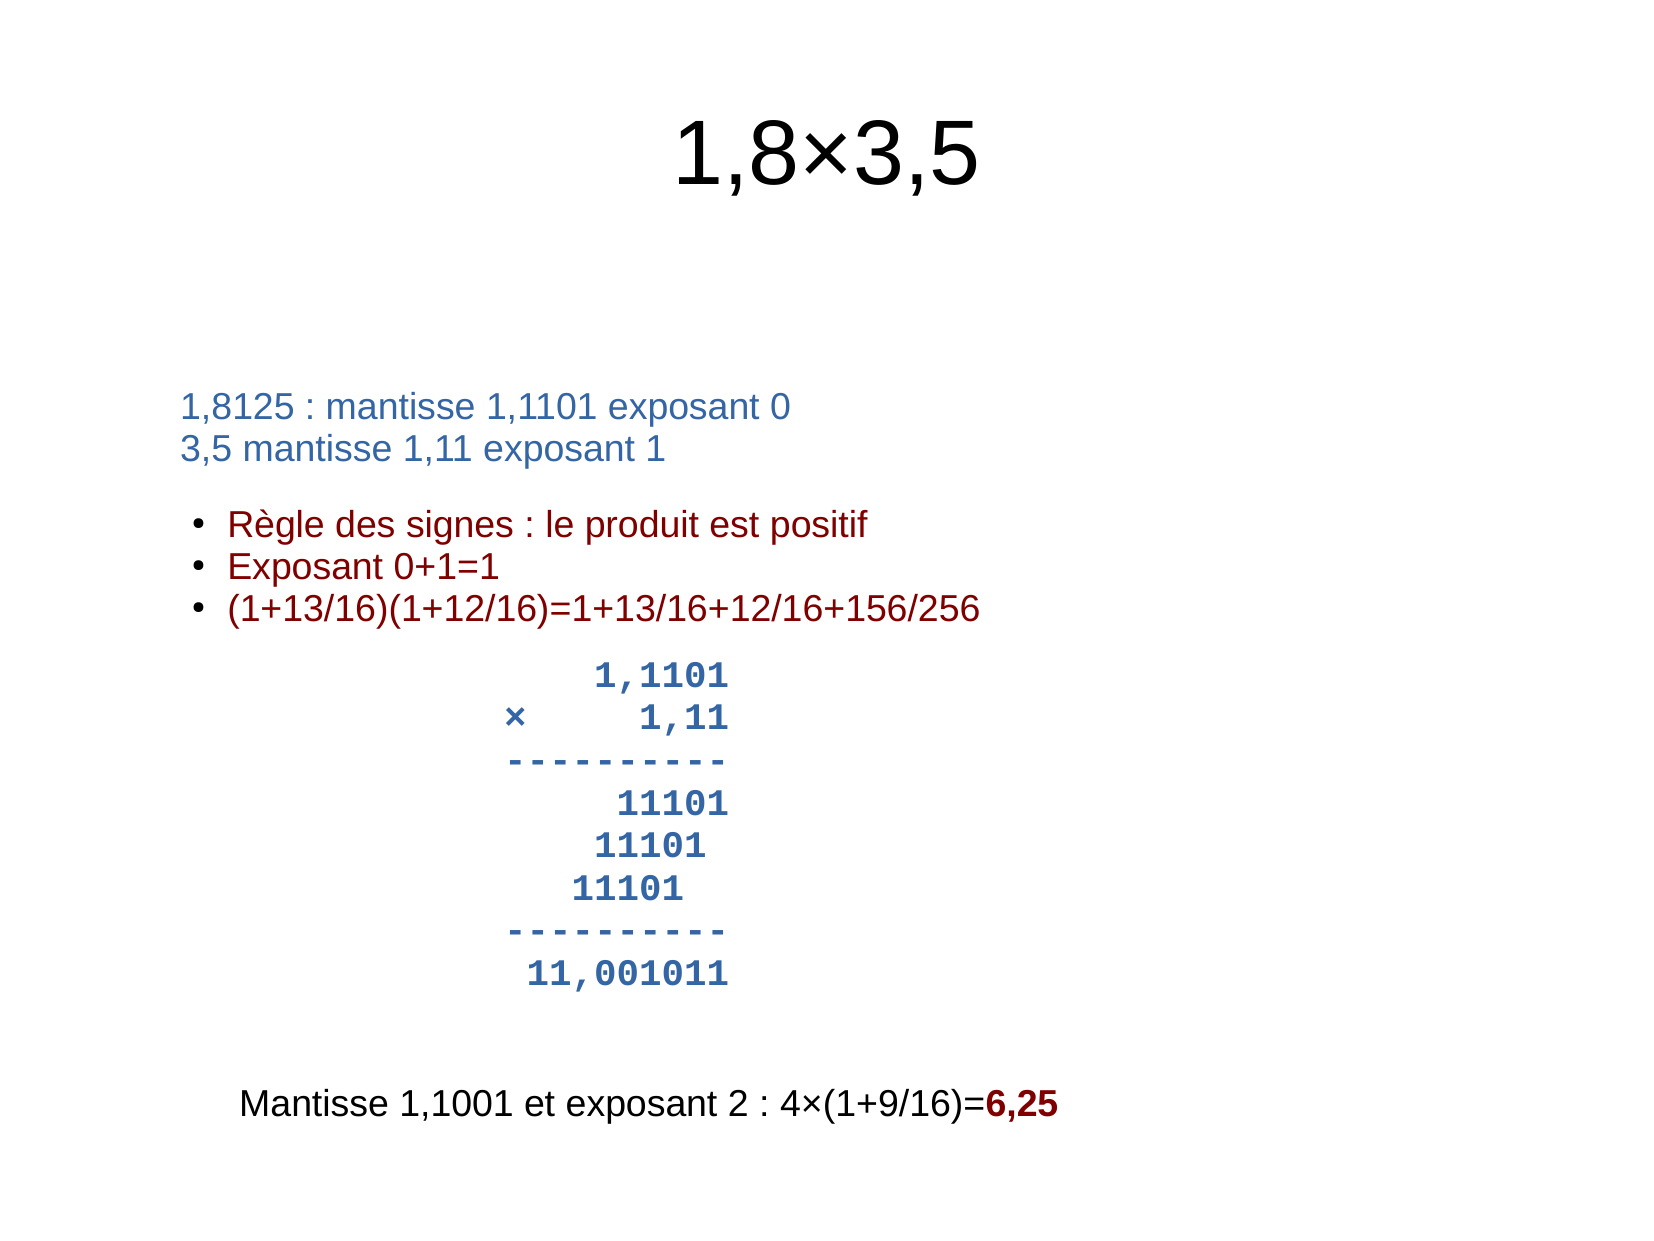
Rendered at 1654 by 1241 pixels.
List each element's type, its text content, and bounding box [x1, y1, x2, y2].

text_box Règle des signes : le produit est positif Exposant 0+1=1 (1+13/16)(1+12/16)=1+13/16+12/16+156/256 [177, 496, 996, 637]
text_box 1,1101 × 1,11 ---------- 11101 11101 11101 ---------- 11,001011 [489, 648, 745, 1004]
text_box Mantisse 1,1001 et exposant 2 : 4×(1+9/16)=6,25 [224, 1074, 1074, 1132]
title 1,8×3,5 [82, 49, 1571, 257]
text_box 1,8125 : mantisse 1,1101 exposant 0 3,5 mantisse 1,11 exposant 1 [165, 377, 809, 477]
